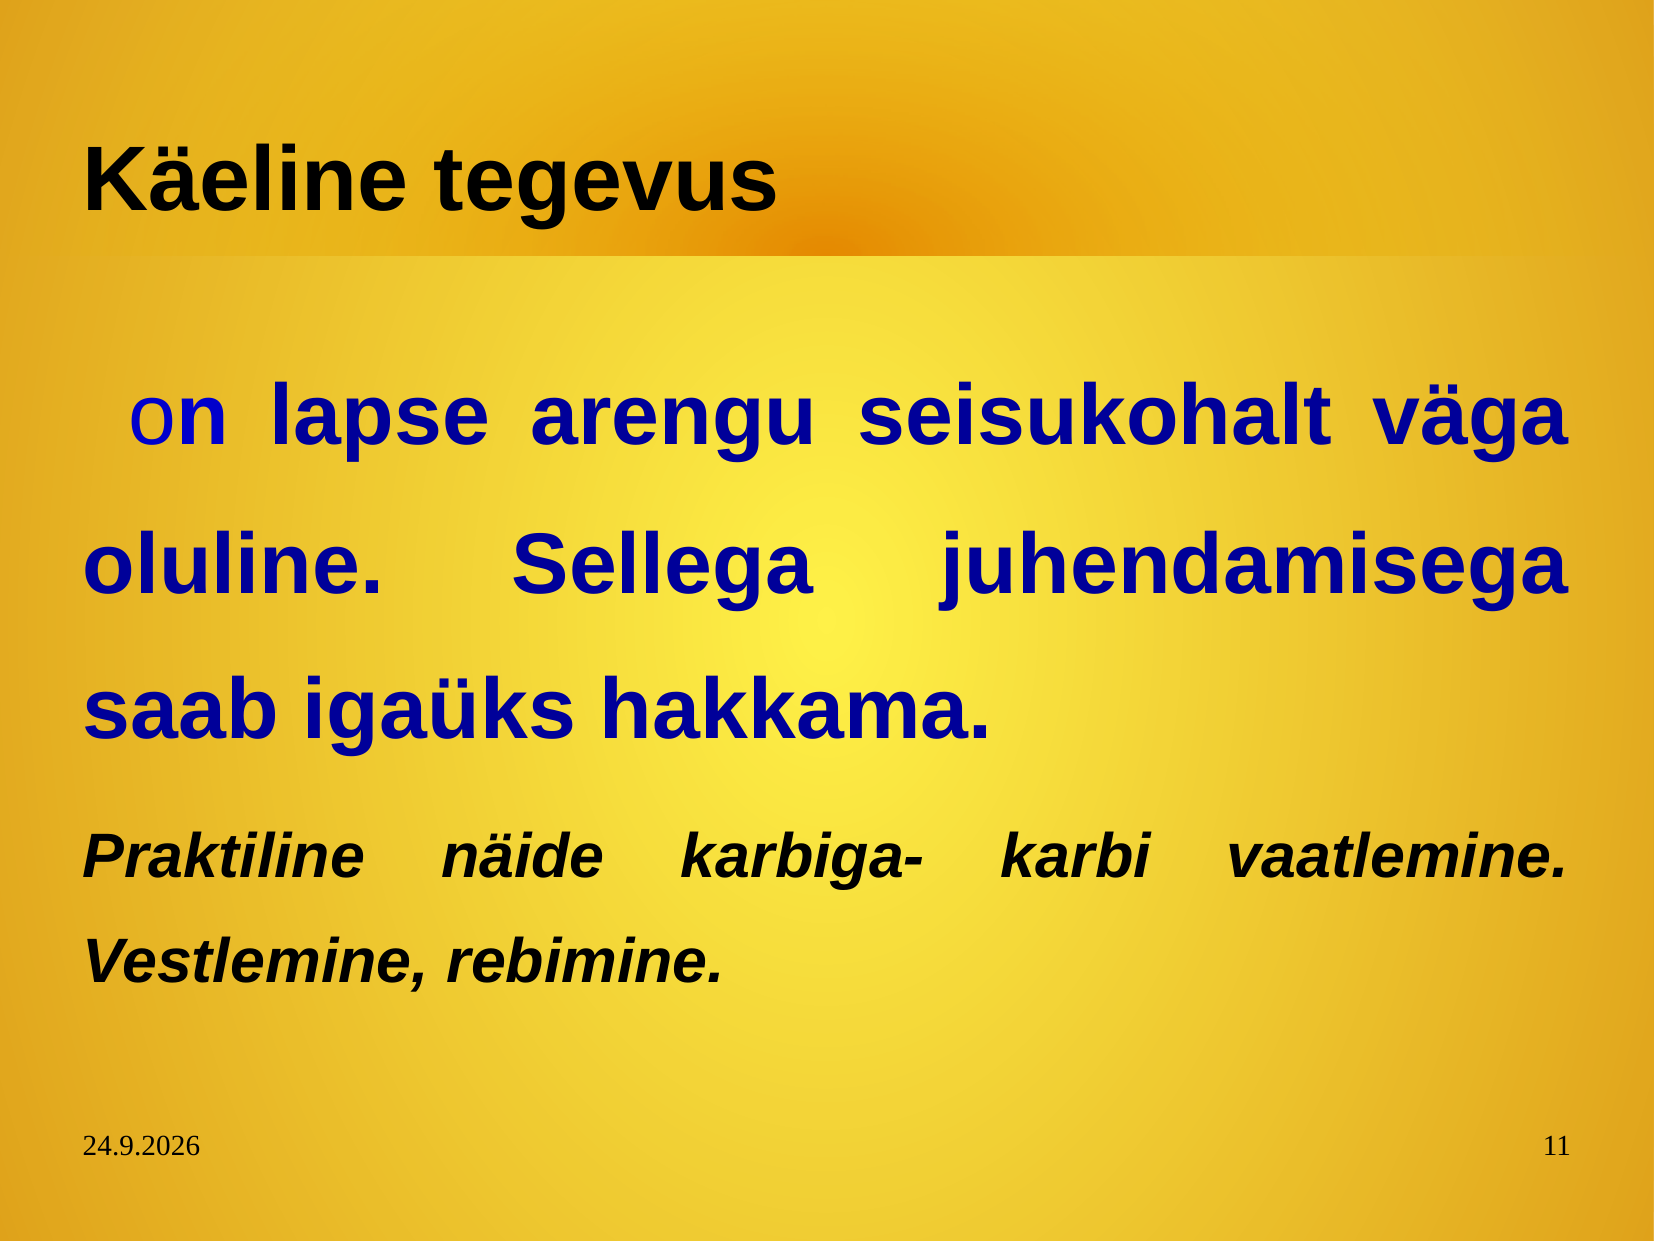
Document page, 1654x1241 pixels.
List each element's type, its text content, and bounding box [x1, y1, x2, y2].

list on lapse arengu seisukohalt väga oluline. Sellega juhendamisega saab igaüks hakkama. Praktiline näide karbiga- karbi vaatlemine. Vestlemine, rebimine. [82, 290, 1571, 1010]
title Käeline tegevus [82, 49, 1571, 257]
